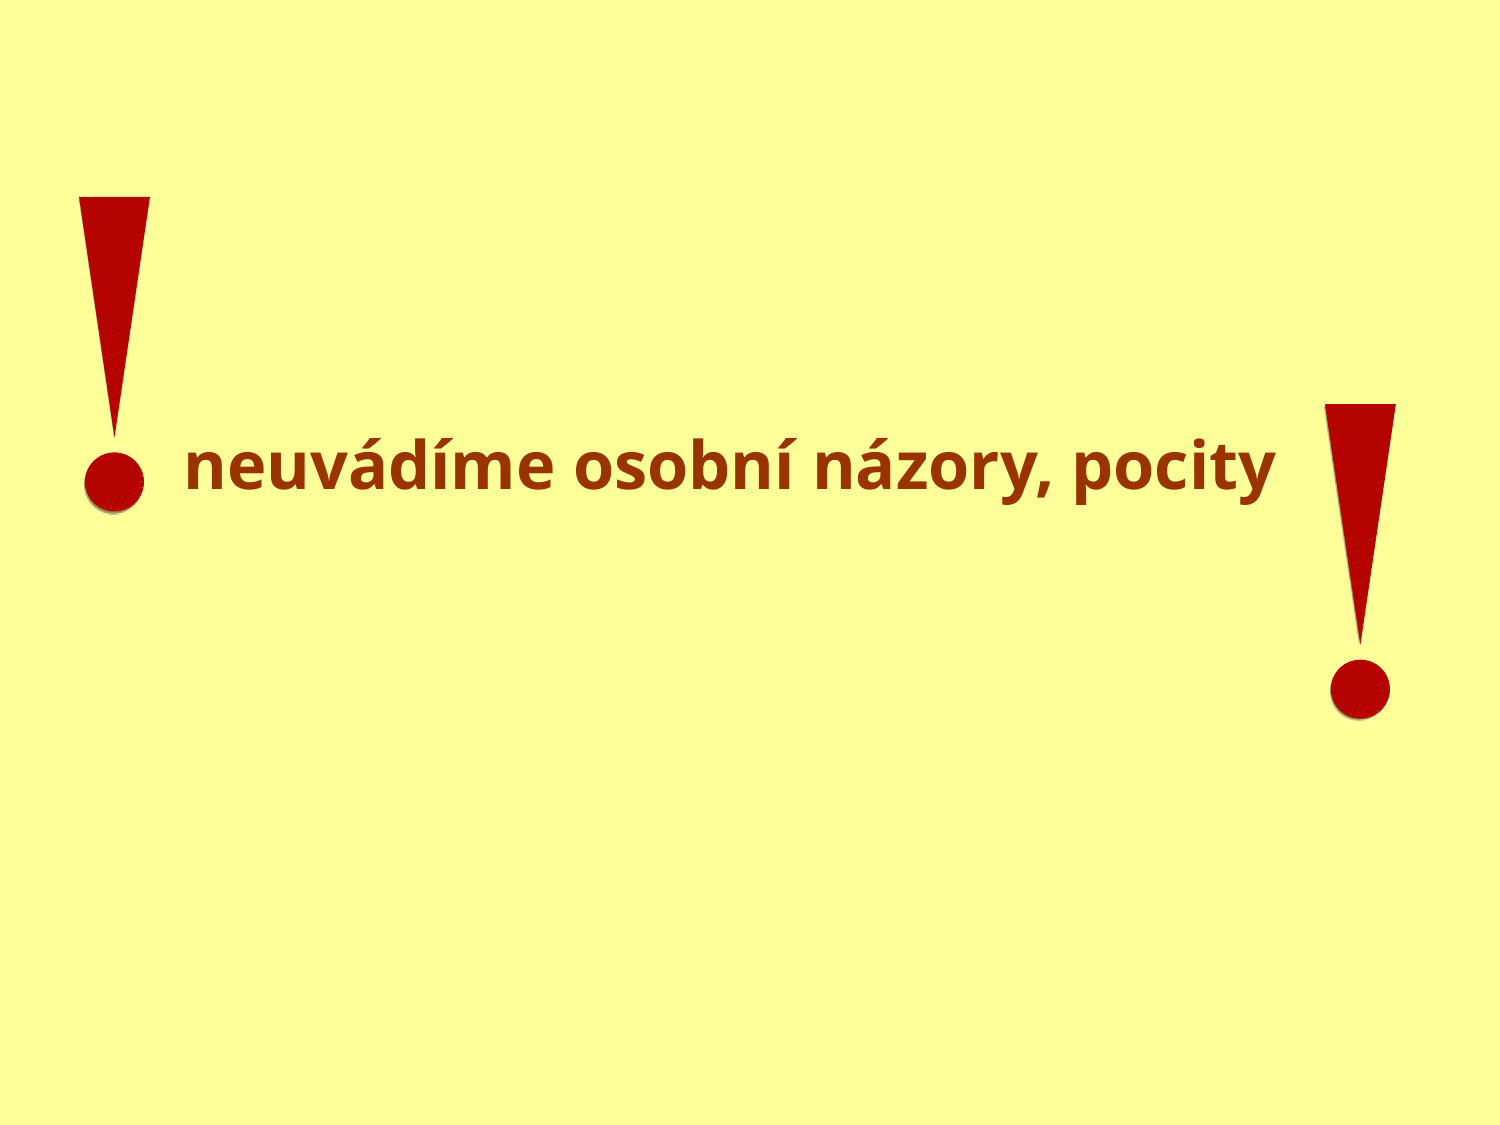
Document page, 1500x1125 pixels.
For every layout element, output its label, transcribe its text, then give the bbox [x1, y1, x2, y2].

text_box [1324, 404, 1396, 645]
text_box [79, 196, 150, 438]
text_box [84, 452, 144, 512]
text_box neuvádíme osobní názory, pocity [79, 296, 1382, 511]
text_box [1330, 659, 1390, 719]
